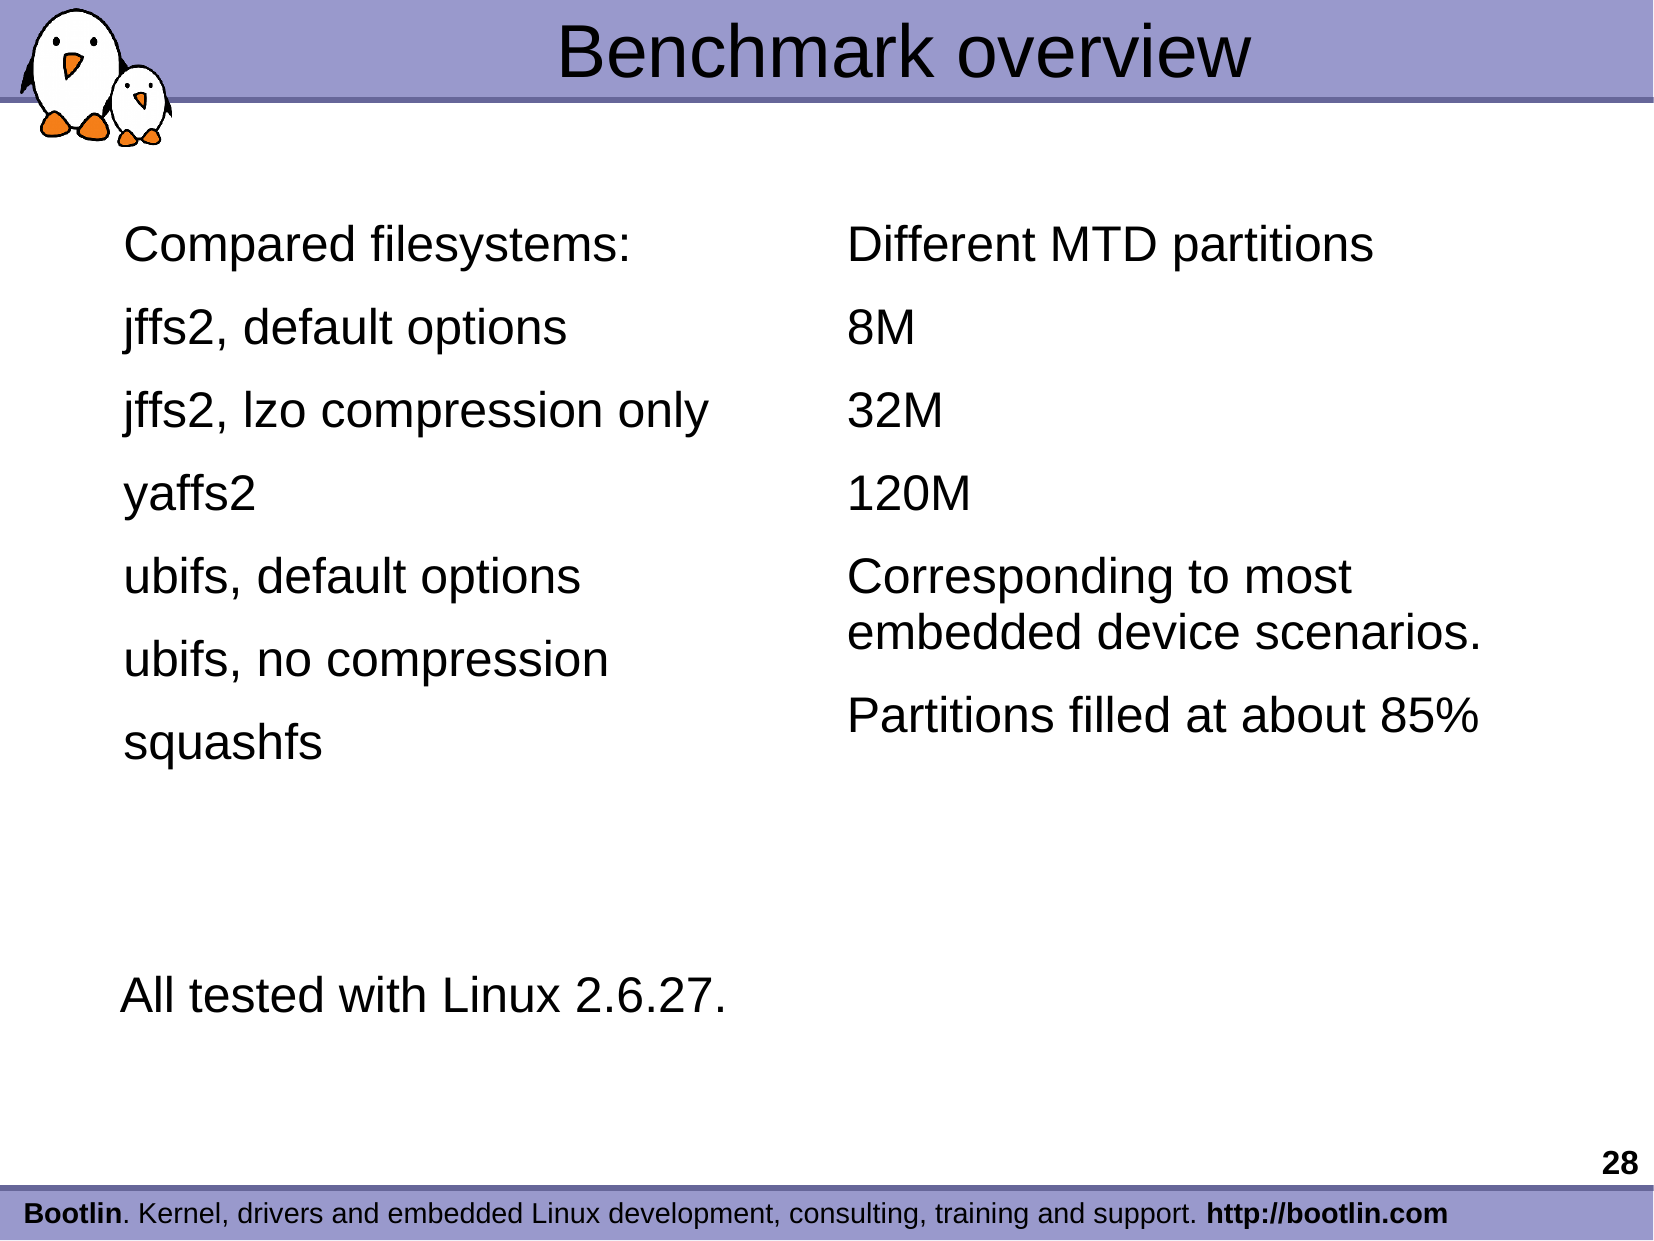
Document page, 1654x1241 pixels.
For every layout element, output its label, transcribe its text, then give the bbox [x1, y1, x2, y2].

title Benchmark overview [178, 5, 1631, 97]
list Compared filesystems: jffs2, default options jffs2, lzo compression only yaffs2 ubifs, default options ubifs, no compression squashfs [105, 216, 795, 1066]
list Different MTD partitions 8M 32M 120M Corresponding to most embedded device scenarios. Partitions filled at about 85% [829, 216, 1519, 1066]
picture [20, 8, 172, 147]
text_box All tested with Linux 2.6.27. [119, 966, 729, 1029]
